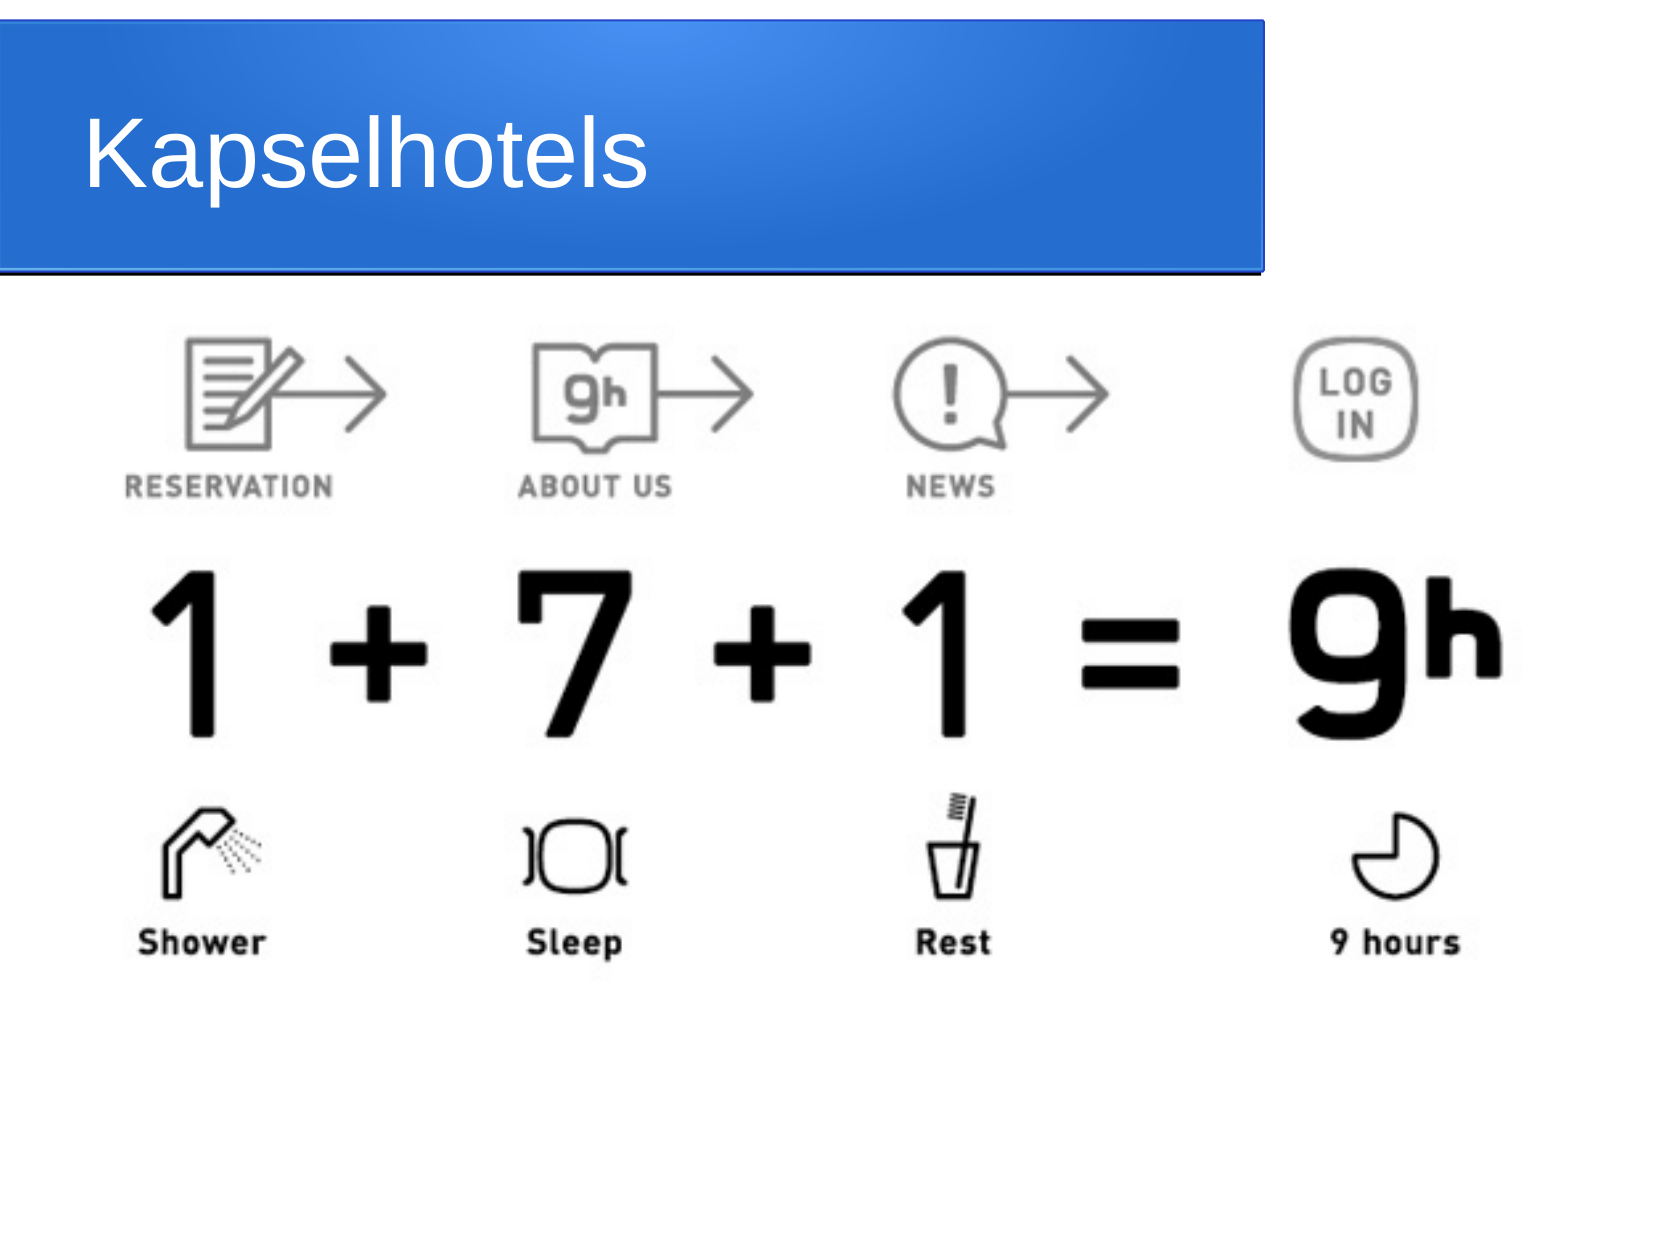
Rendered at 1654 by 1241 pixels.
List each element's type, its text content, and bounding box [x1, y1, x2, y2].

picture [82, 304, 1538, 996]
title Kapselhotels [82, 49, 1250, 257]
